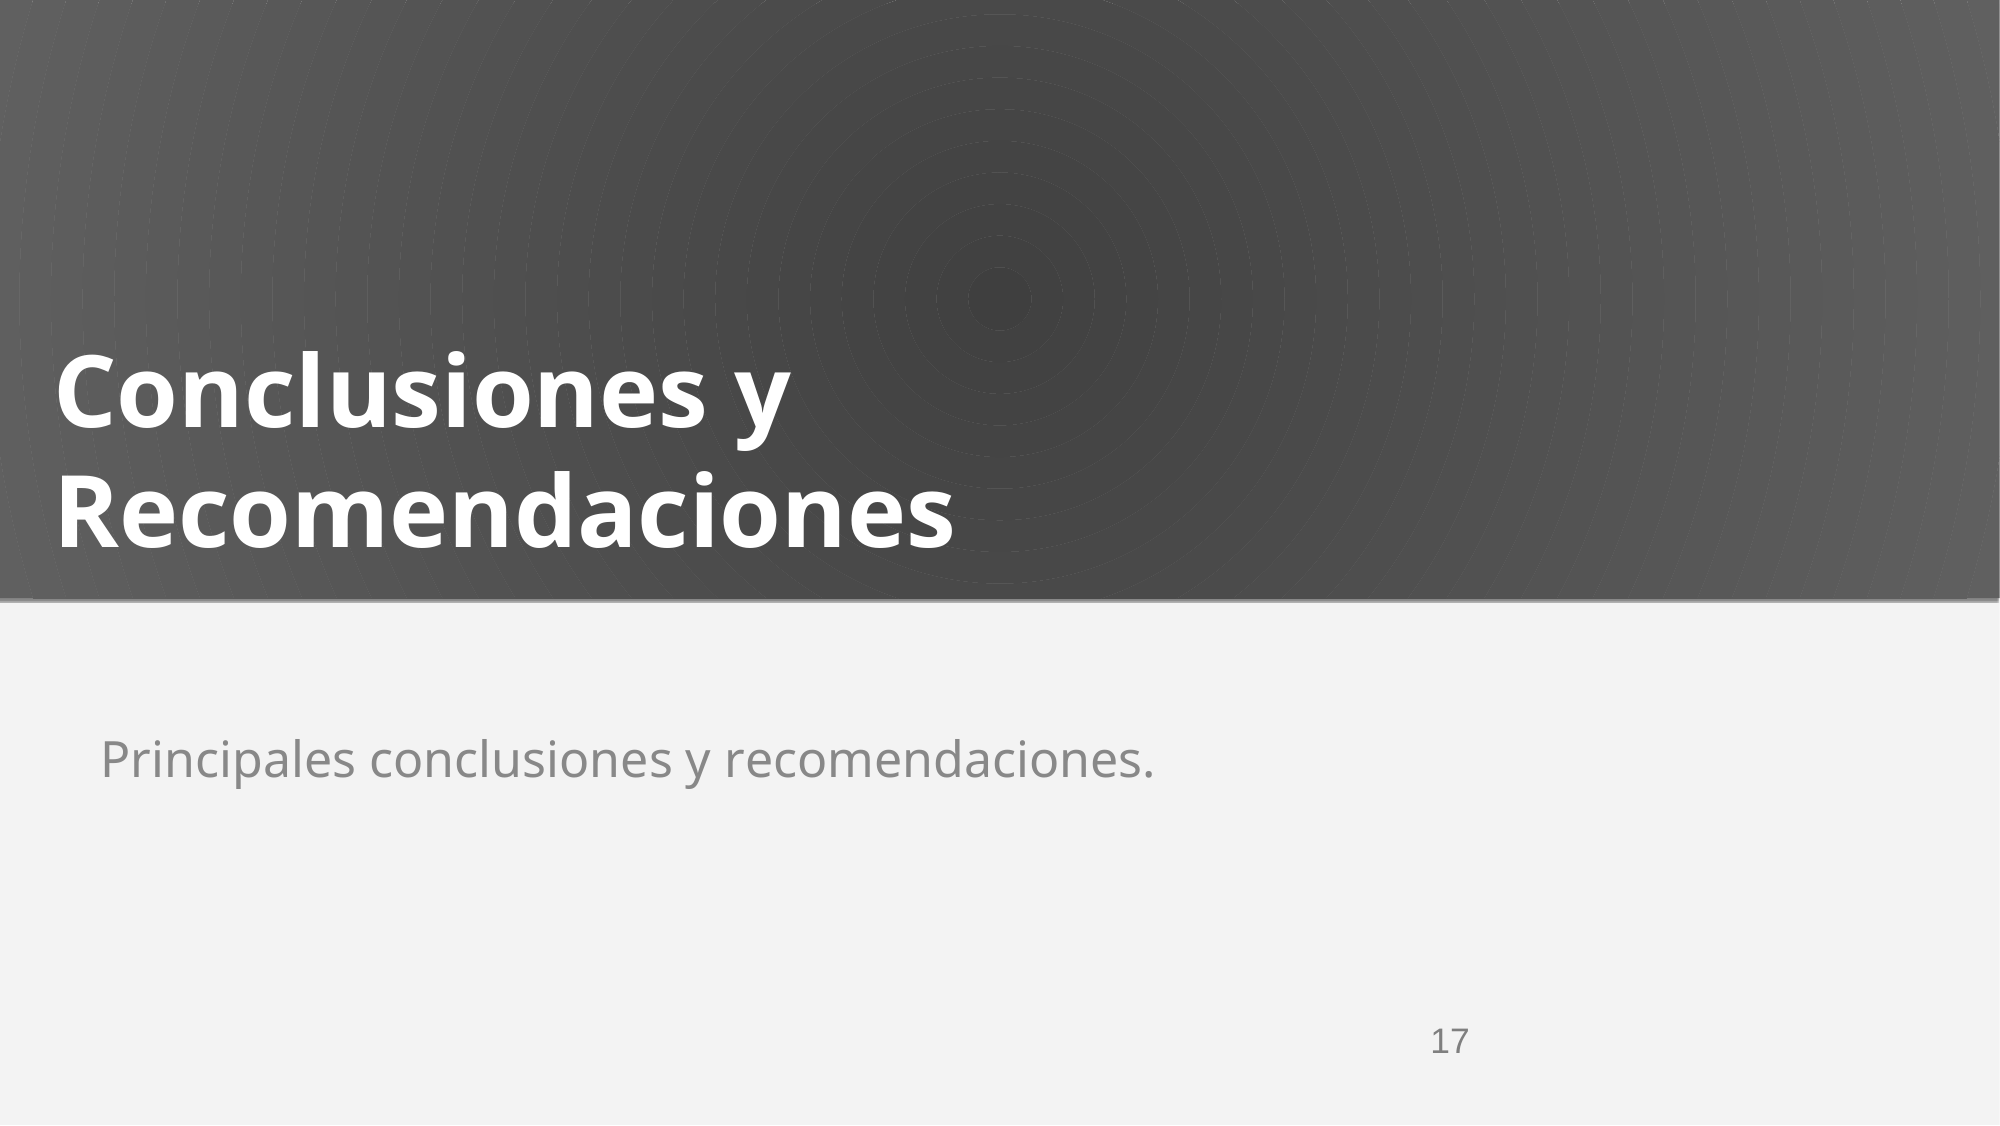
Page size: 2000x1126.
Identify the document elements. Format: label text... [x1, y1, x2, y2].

text_box Conclusiones y Recomendaciones [53, 327, 1697, 561]
text_box Principales conclusiones y recomendaciones. [72, 668, 1928, 806]
text_box [0, 0, 2000, 598]
text_box <número> [1412, 1008, 1880, 1069]
